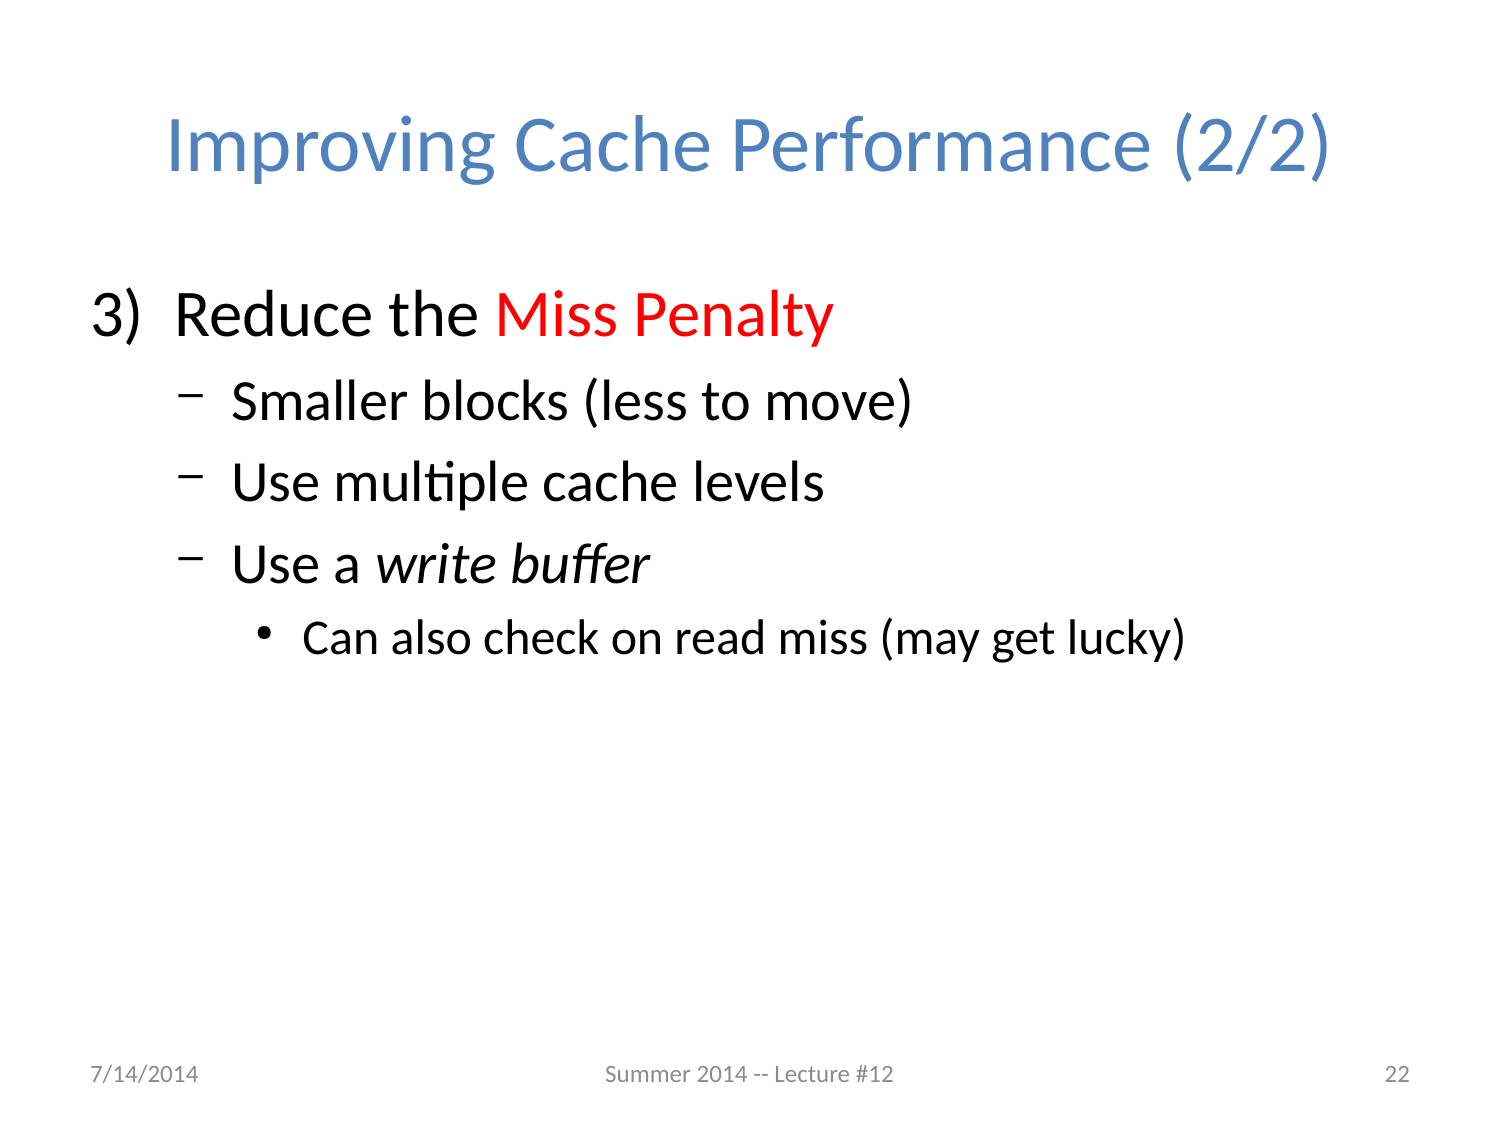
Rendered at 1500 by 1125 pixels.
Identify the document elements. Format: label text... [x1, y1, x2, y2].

slide_number <number> [1074, 1042, 1425, 1103]
list Reduce the Miss Penalty Smaller blocks (less to move) Use multiple cache levels Use a write buffer Can also check on read miss (may get lucky) [75, 262, 1425, 1073]
footer Summer 2014 -- Lecture #12 [512, 1042, 988, 1103]
slide_number 7/14/2014 [75, 1042, 425, 1103]
title Improving Cache Performance (2/2) [75, 45, 1425, 233]
